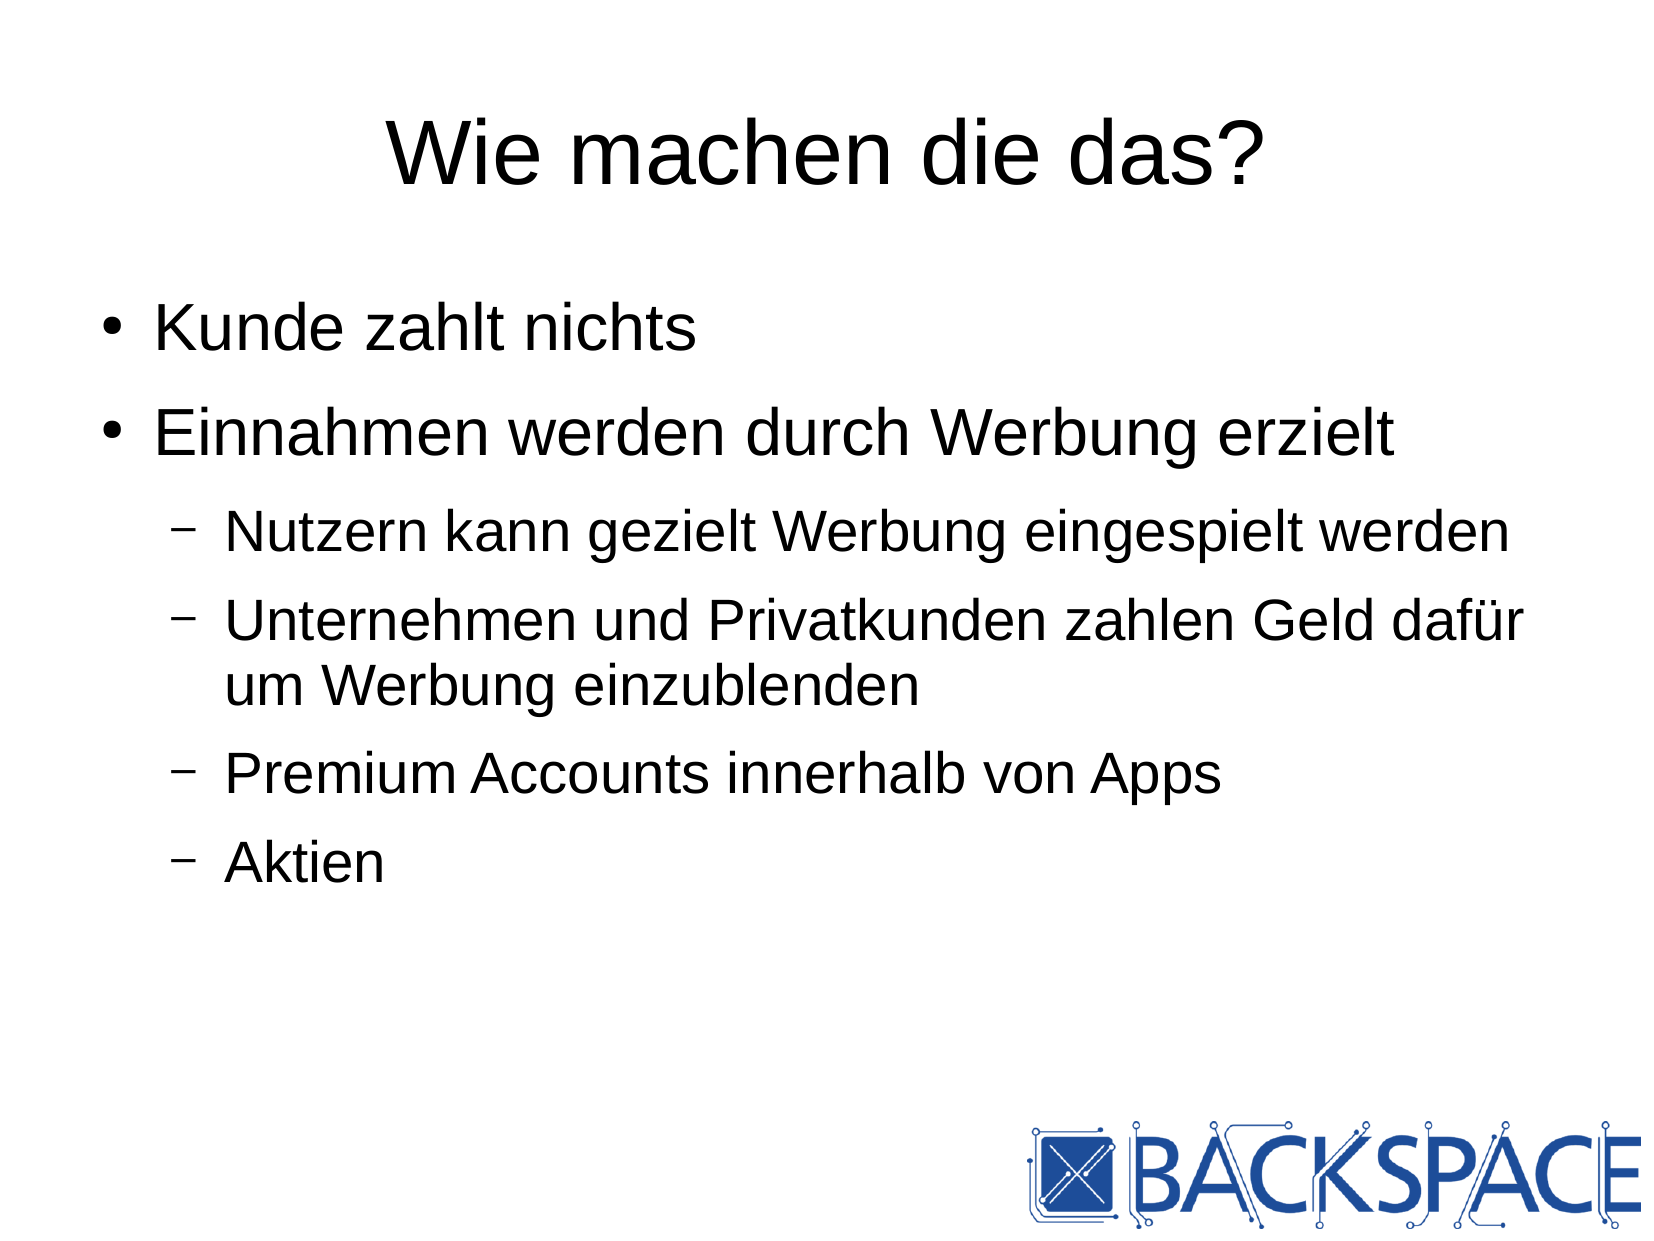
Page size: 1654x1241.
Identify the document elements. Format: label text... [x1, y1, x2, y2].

picture [1027, 1121, 1641, 1229]
list Kunde zahlt nichts Einnahmen werden durch Werbung erzielt Nutzern kann gezielt Werbung eingespielt werden Unternehmen und Privatkunden zahlen Geld dafür um Werbung einzublenden Premium Accounts innerhalb von Apps Aktien [82, 290, 1538, 1010]
title Wie machen die das? [82, 49, 1571, 257]
